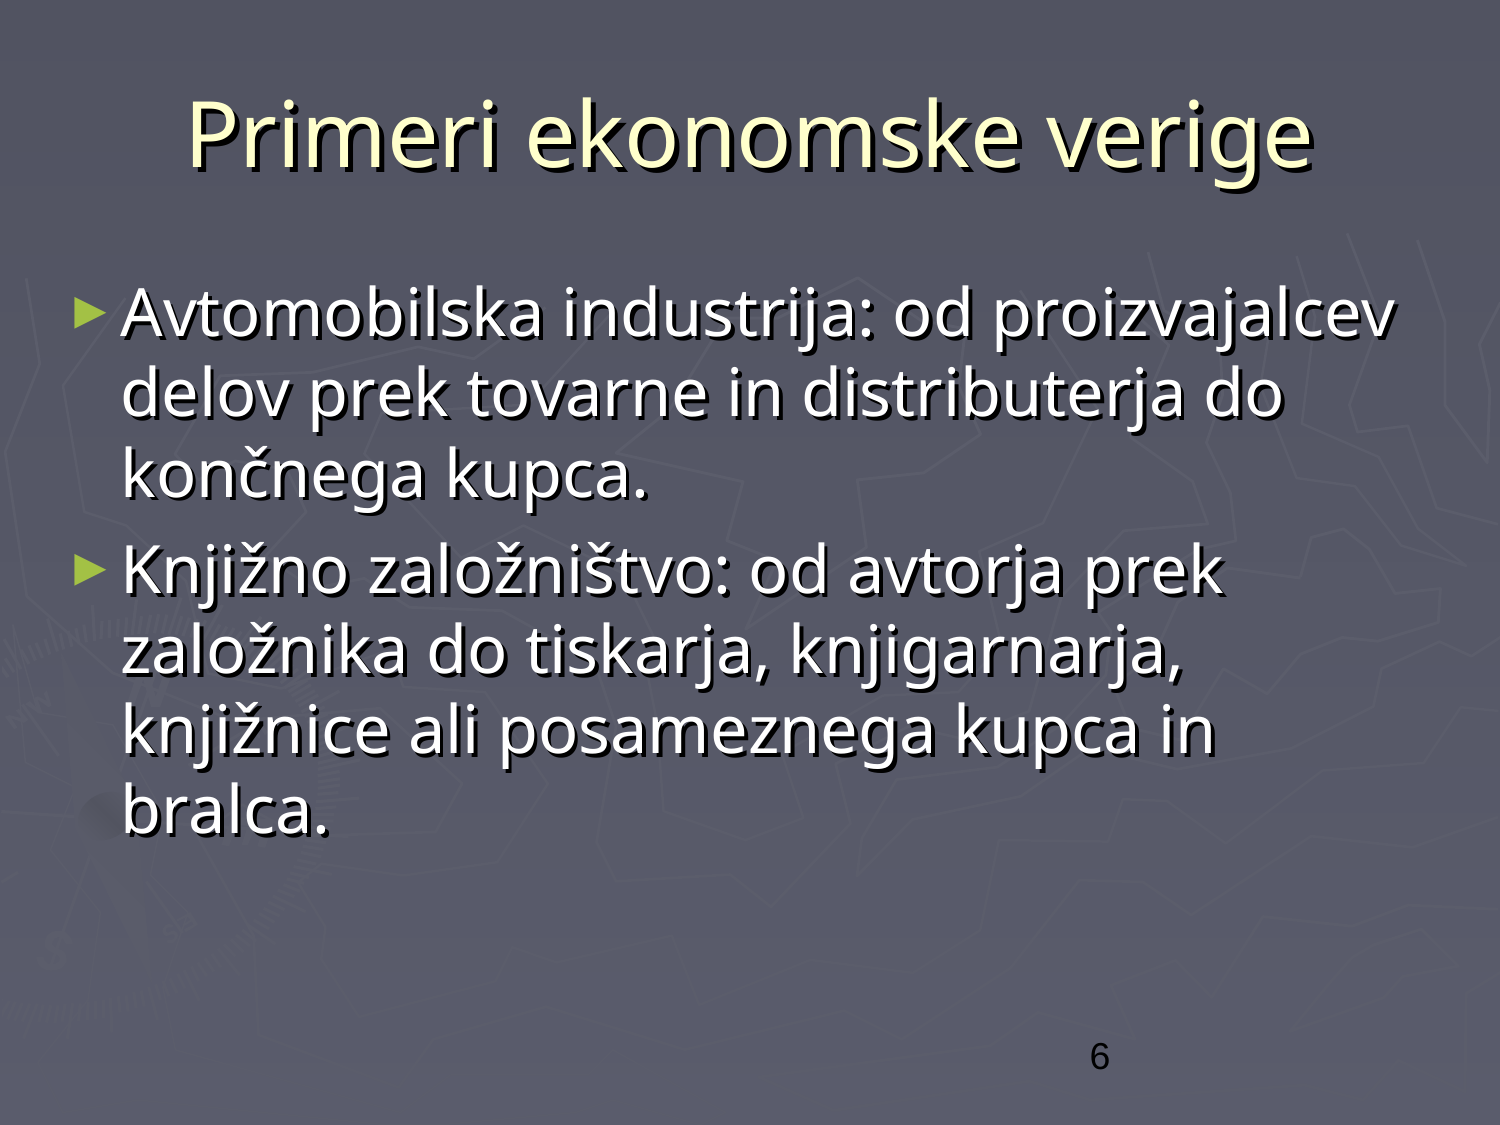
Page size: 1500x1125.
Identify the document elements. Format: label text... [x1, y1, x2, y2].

title Primeri ekonomske verige [49, 37, 1451, 225]
list Avtomobilska industrija: od proizvajalcev delov prek tovarne in distributerja do končnega kupca. Knjižno založništvo: od avtorja prek založnika do tiskarja, knjigarnarja, knjižnice ali posameznega kupca in bralca. [49, 262, 1451, 1001]
